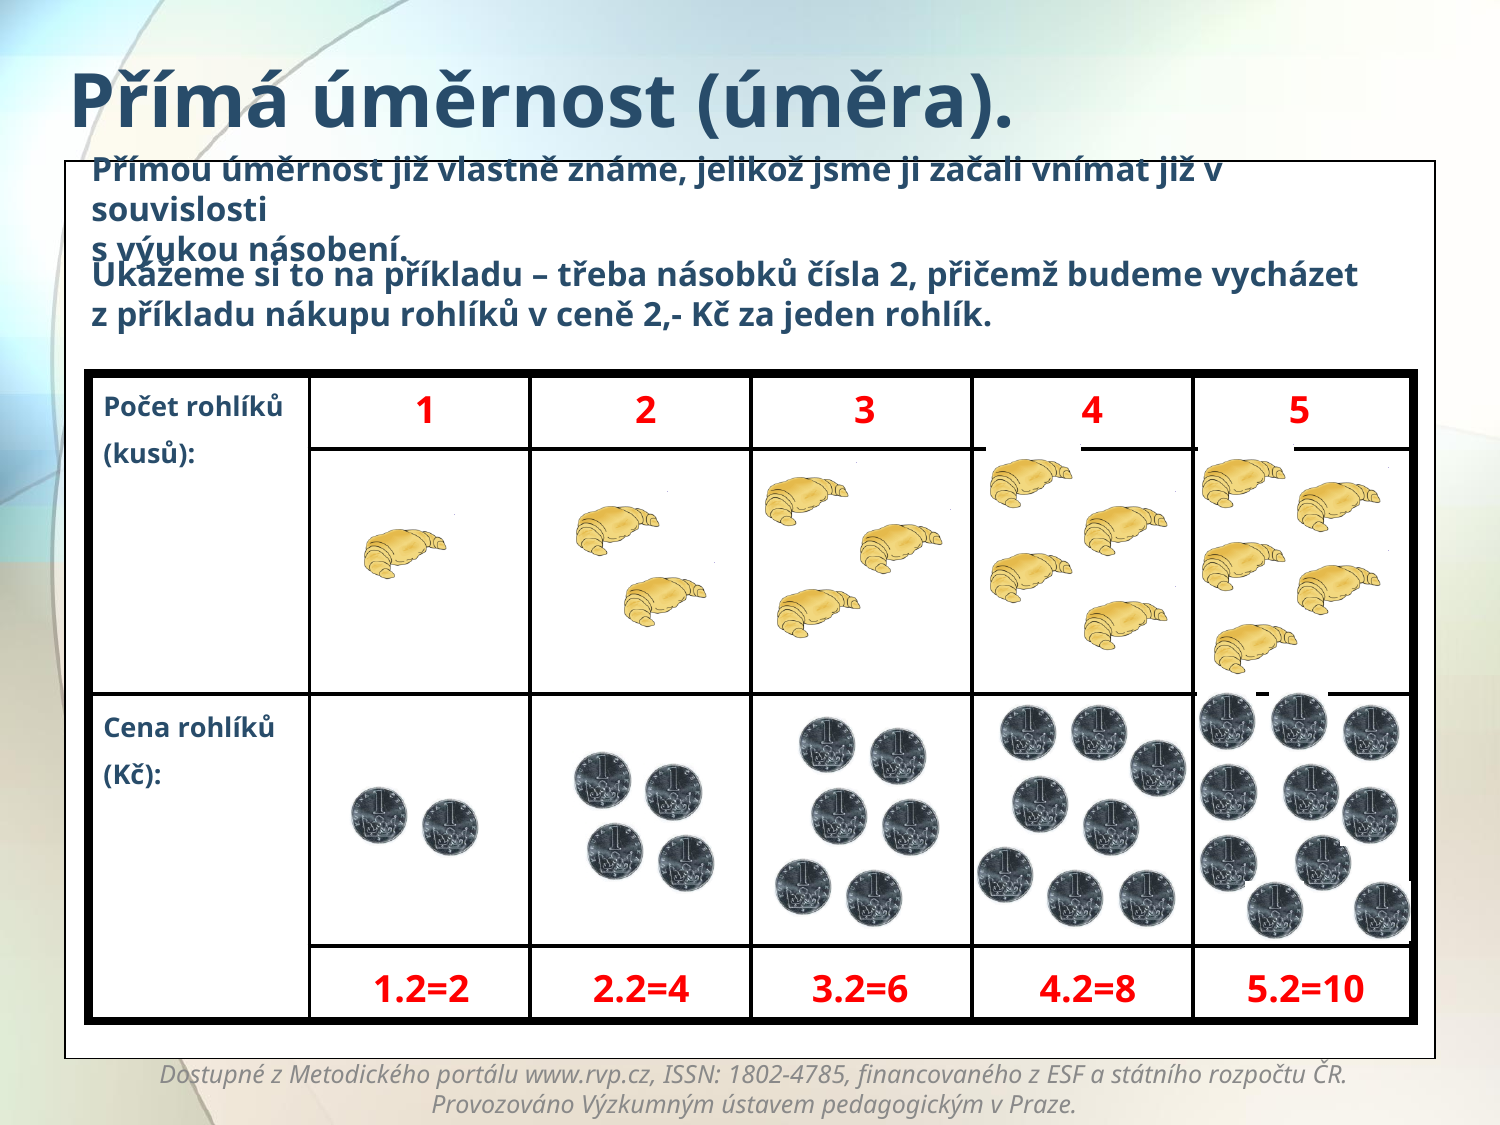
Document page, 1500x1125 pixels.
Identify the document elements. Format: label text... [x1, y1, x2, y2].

text_box 5.2=10 [1232, 940, 1398, 1035]
table_header [1197, 378, 1274, 447]
text_box 3.2=6 [797, 940, 963, 1035]
table_header [1404, 378, 1409, 447]
text_box Přímou úměrnost již vlastně známe, jelikož jsme ji začali vnímat již v souvislosti s výukou násobení. [76, 160, 1400, 245]
text_box 1 [400, 361, 530, 457]
table_cell [532, 451, 749, 692]
table_cell [1398, 948, 1409, 1017]
text_box 3 [839, 361, 970, 457]
text_box 4.2=8 [1024, 940, 1190, 1035]
table_cell [311, 451, 528, 692]
text_box 5 [1274, 361, 1404, 457]
table_cell [311, 696, 528, 944]
table_cell [524, 948, 528, 1017]
table_cell [753, 696, 970, 944]
table_header Počet rohlíků (kusů): [93, 378, 308, 692]
table_cell [1195, 451, 1409, 692]
table_cell [532, 948, 578, 1017]
table_cell [963, 948, 970, 1017]
table_header [311, 378, 400, 447]
table_cell [974, 948, 1024, 1017]
table_cell [753, 948, 797, 1017]
text_box 2 [620, 361, 751, 457]
table_cell [974, 451, 1191, 692]
table_cell [744, 948, 749, 1017]
title Přímá úměrnost (úměra). [53, 31, 1379, 182]
text_box 4 [1066, 361, 1197, 457]
text_box [64, 160, 1436, 1059]
table_cell Cena rohlíků (Kč): [93, 696, 308, 1017]
table_cell [1195, 948, 1232, 1017]
table_cell [974, 696, 1191, 944]
table_cell [1195, 696, 1409, 944]
table_header [753, 378, 839, 447]
table_cell [532, 696, 749, 944]
table_cell [311, 948, 358, 1017]
picture [0, 0, 1500, 1125]
text_box 1.2=2 [358, 940, 524, 1035]
text_box Ukážeme si to na příkladu – třeba násobků čísla 2, přičemž budeme vycházet z příkladu nákupu rohlíků v ceně 2,- Kč za jeden rohlík. [76, 245, 1400, 341]
table_header [974, 378, 1066, 447]
table_cell [1304, 893, 1352, 940]
table_cell [753, 451, 970, 692]
text_box 2.2=4 [578, 940, 744, 1035]
table_header [532, 378, 620, 447]
